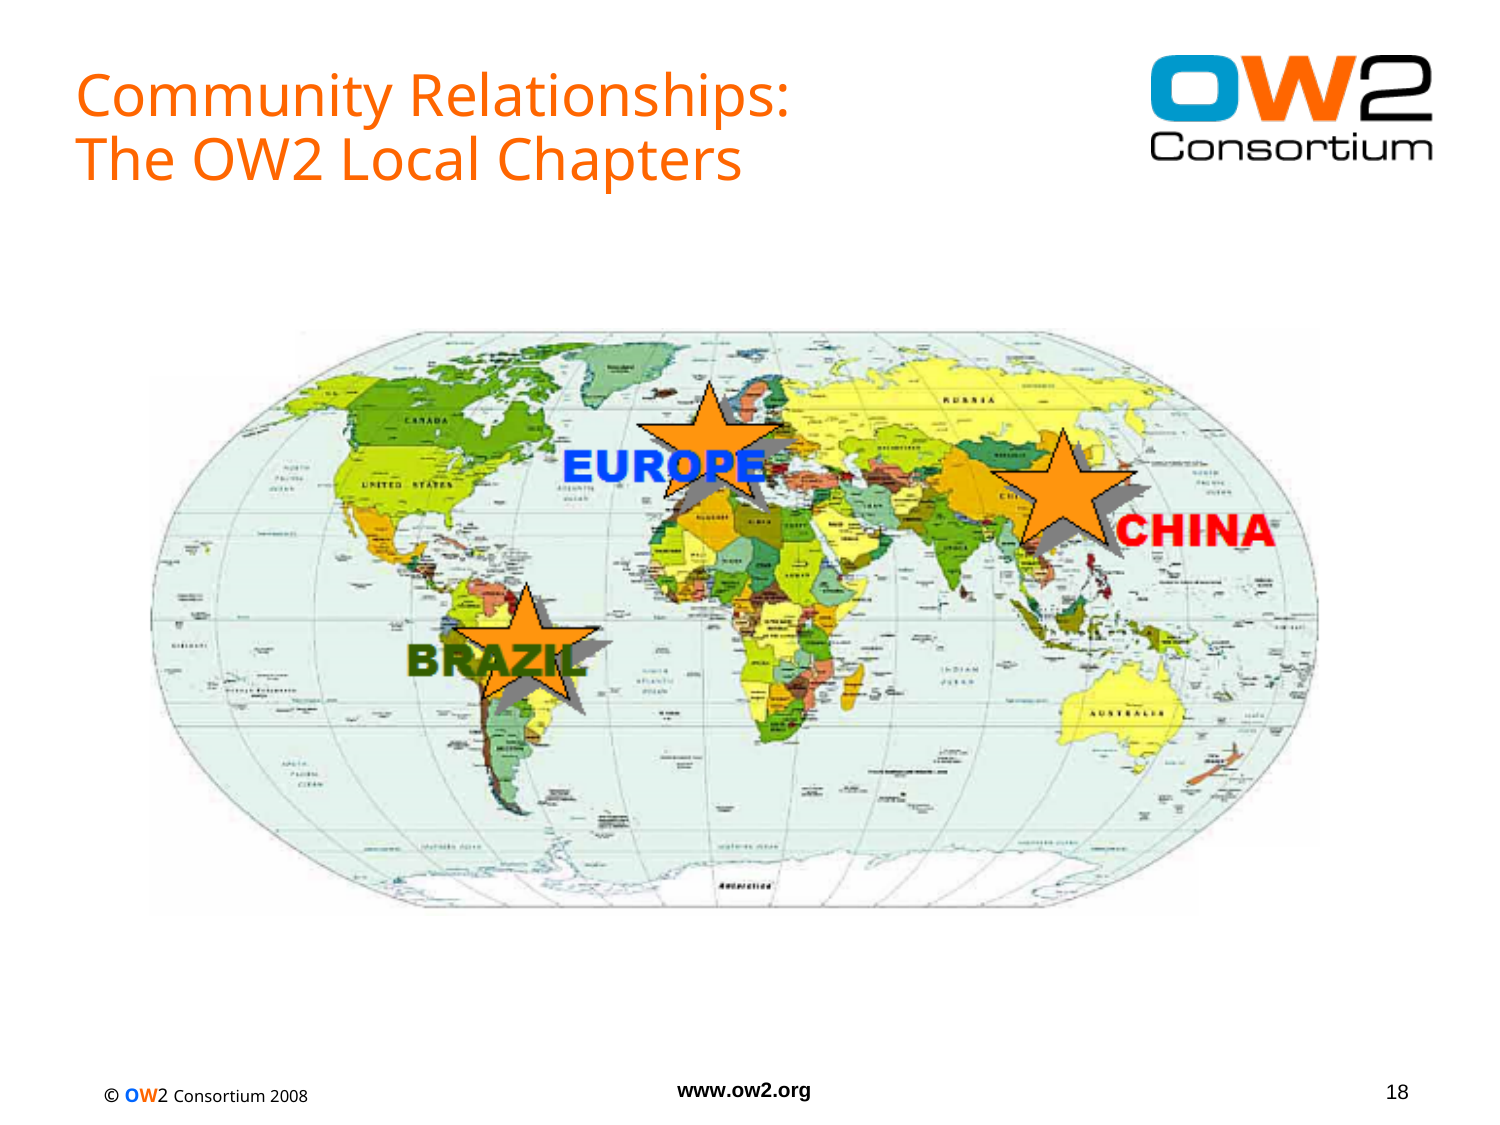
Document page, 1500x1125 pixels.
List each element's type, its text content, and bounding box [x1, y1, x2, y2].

picture [1175, 55, 1433, 161]
picture [1175, 72, 1218, 105]
picture [147, 328, 1323, 916]
title Community Relationships: The OW2 Local Chapters [75, 52, 1175, 207]
